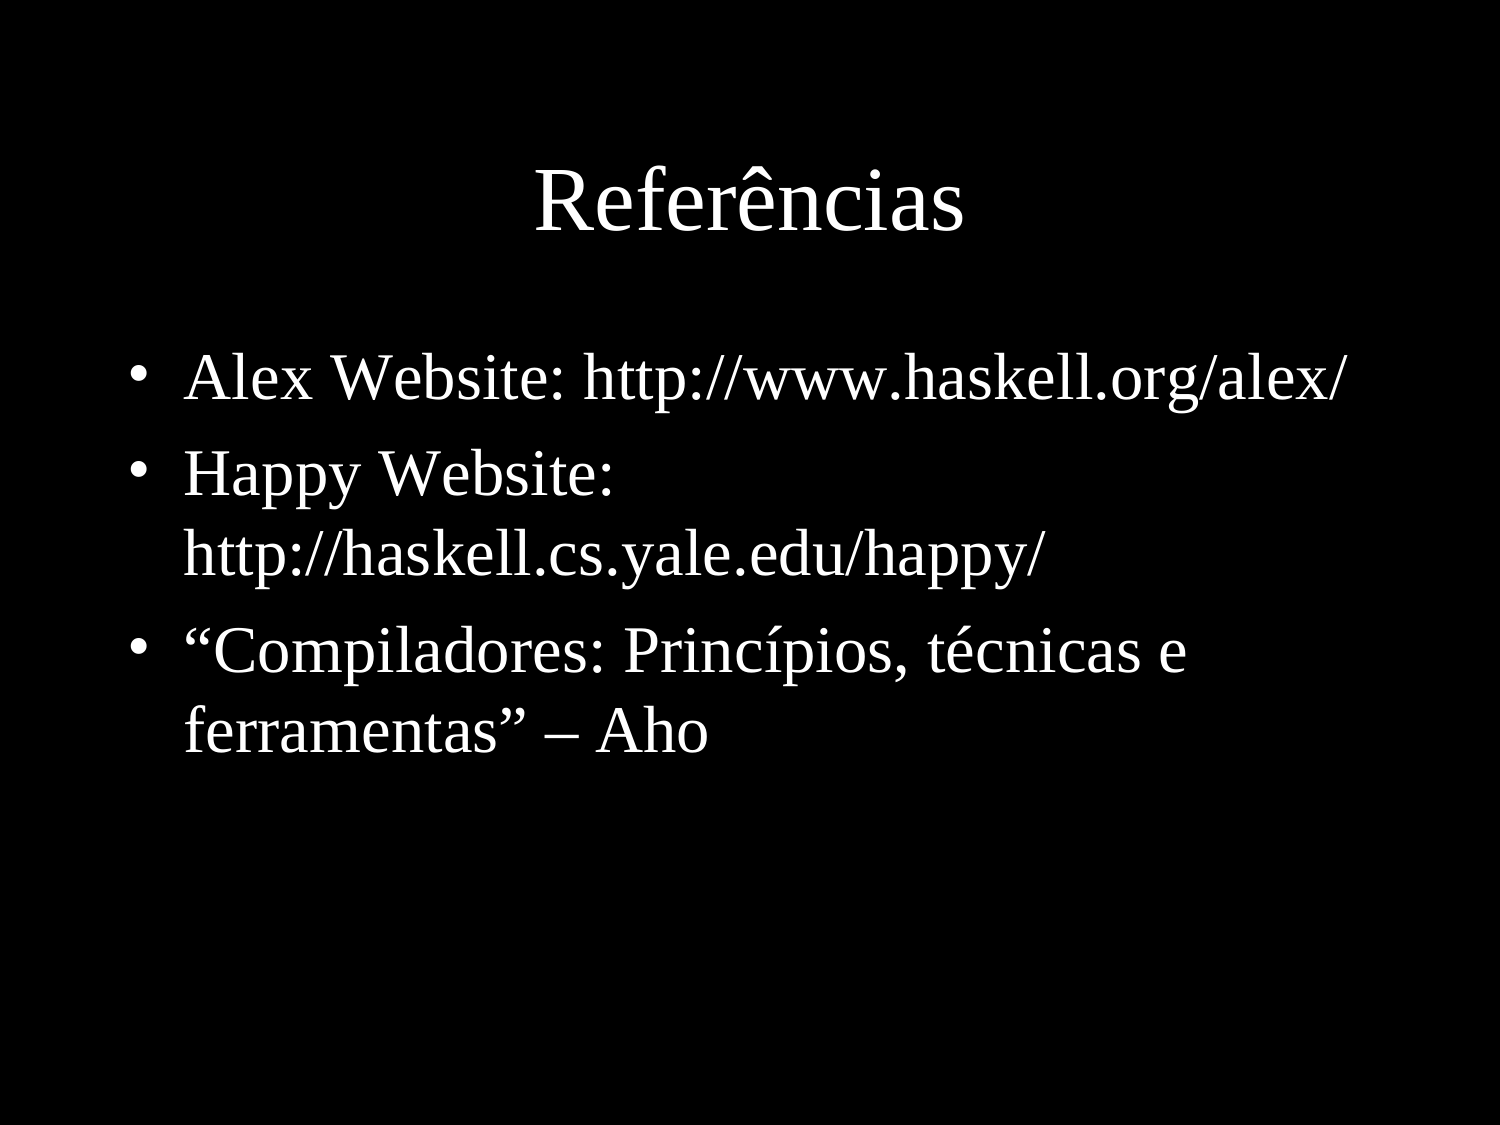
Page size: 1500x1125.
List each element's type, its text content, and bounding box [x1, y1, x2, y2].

title Referências [112, 99, 1388, 288]
list Alex Website: http://www.haskell.org/alex/ Happy Website: http://haskell.cs.yale.edu/happy/ “Compiladores: Princípios, técnicas e ferramentas” – Aho [112, 324, 1388, 1001]
